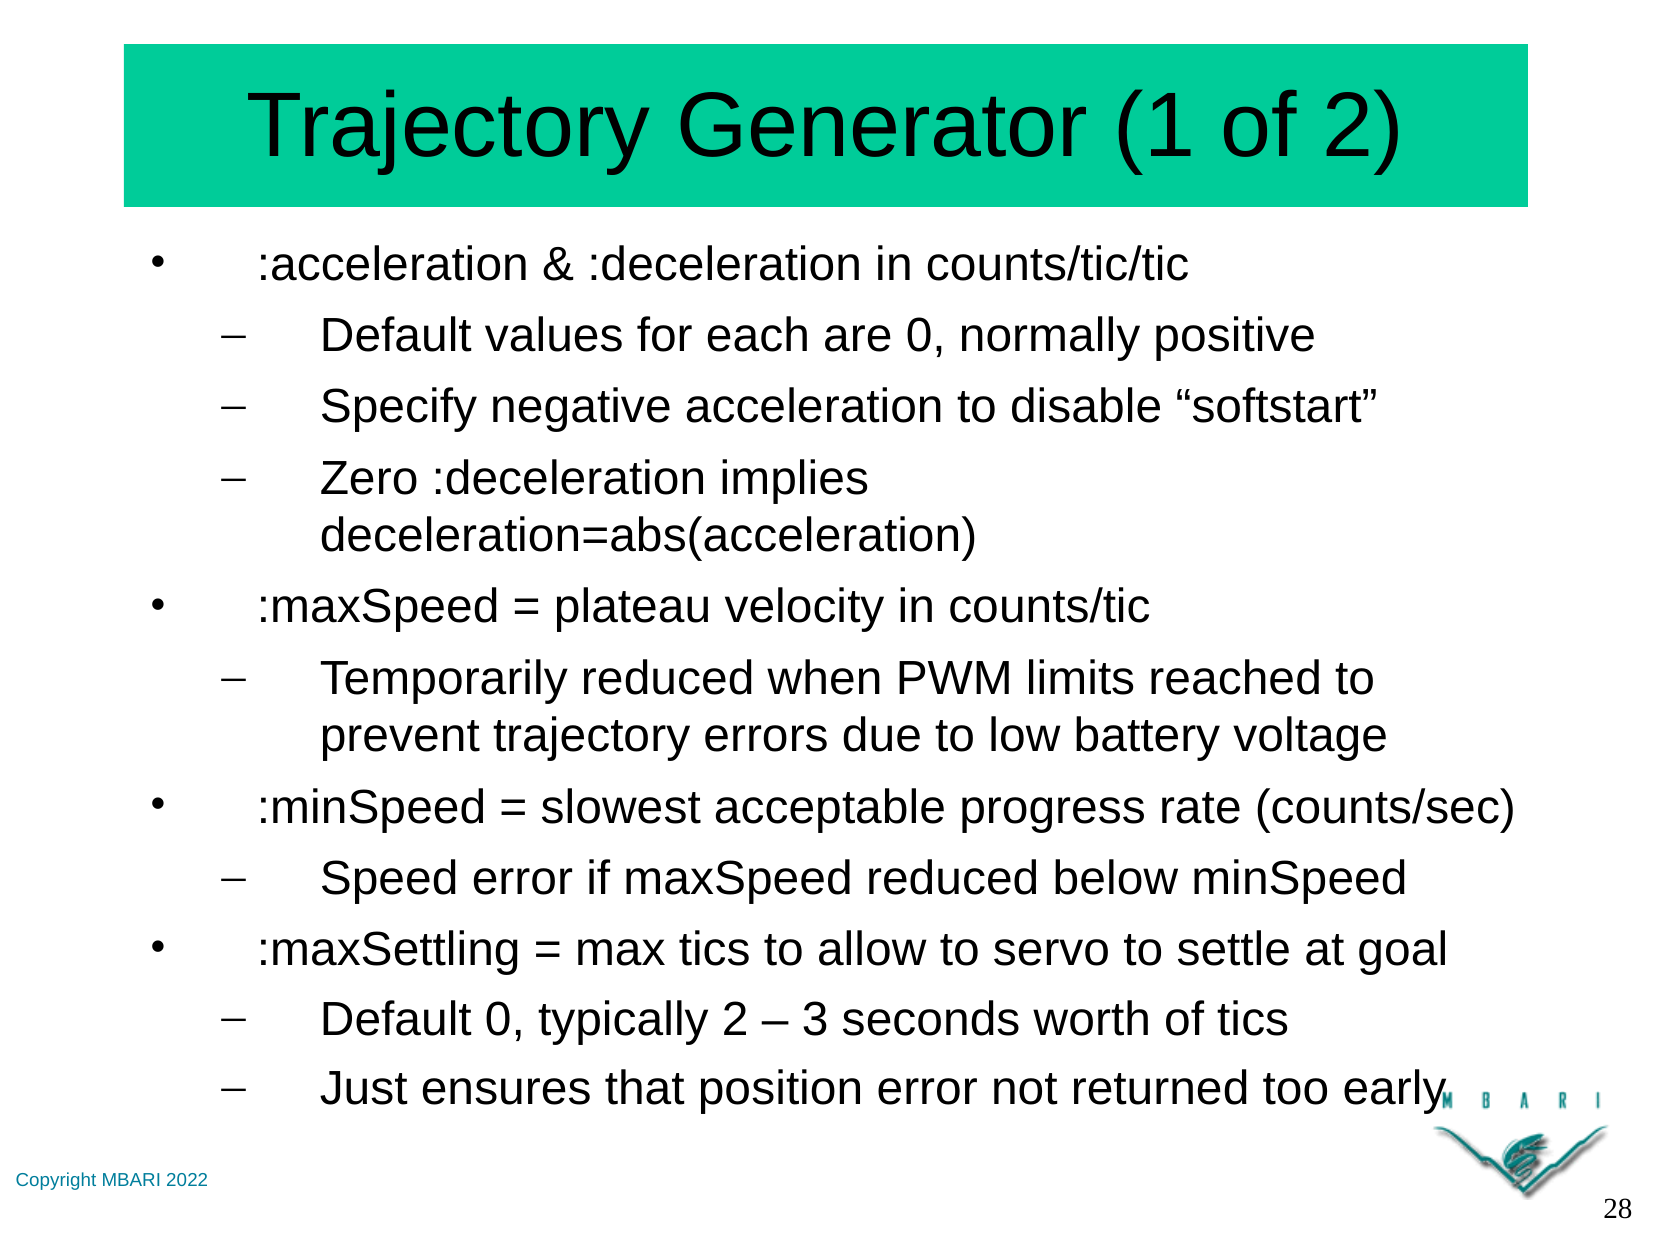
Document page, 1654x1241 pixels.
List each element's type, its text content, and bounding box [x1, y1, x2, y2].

title Trajectory Generator (1 of 2) [123, 44, 1528, 207]
list :acceleration & :deceleration in counts/tic/tic Default values for each are 0, normally positive Specify negative acceleration to disable “softstart” Zero :deceleration implies deceleration=abs(acceleration) :maxSpeed = plateau velocity in counts/tic Temporarily reduced when PWM limits reached to prevent trajectory errors due to low battery voltage :minSpeed = slowest acceptable progress rate (counts/sec) Speed error if maxSpeed reduced below minSpeed :maxSettling = max tics to allow to servo to settle at goal Default 0, typically 2 – 3 seconds worth of tics Just ensures that position error not returned too early [134, 224, 1539, 1158]
picture [1426, 1091, 1613, 1200]
